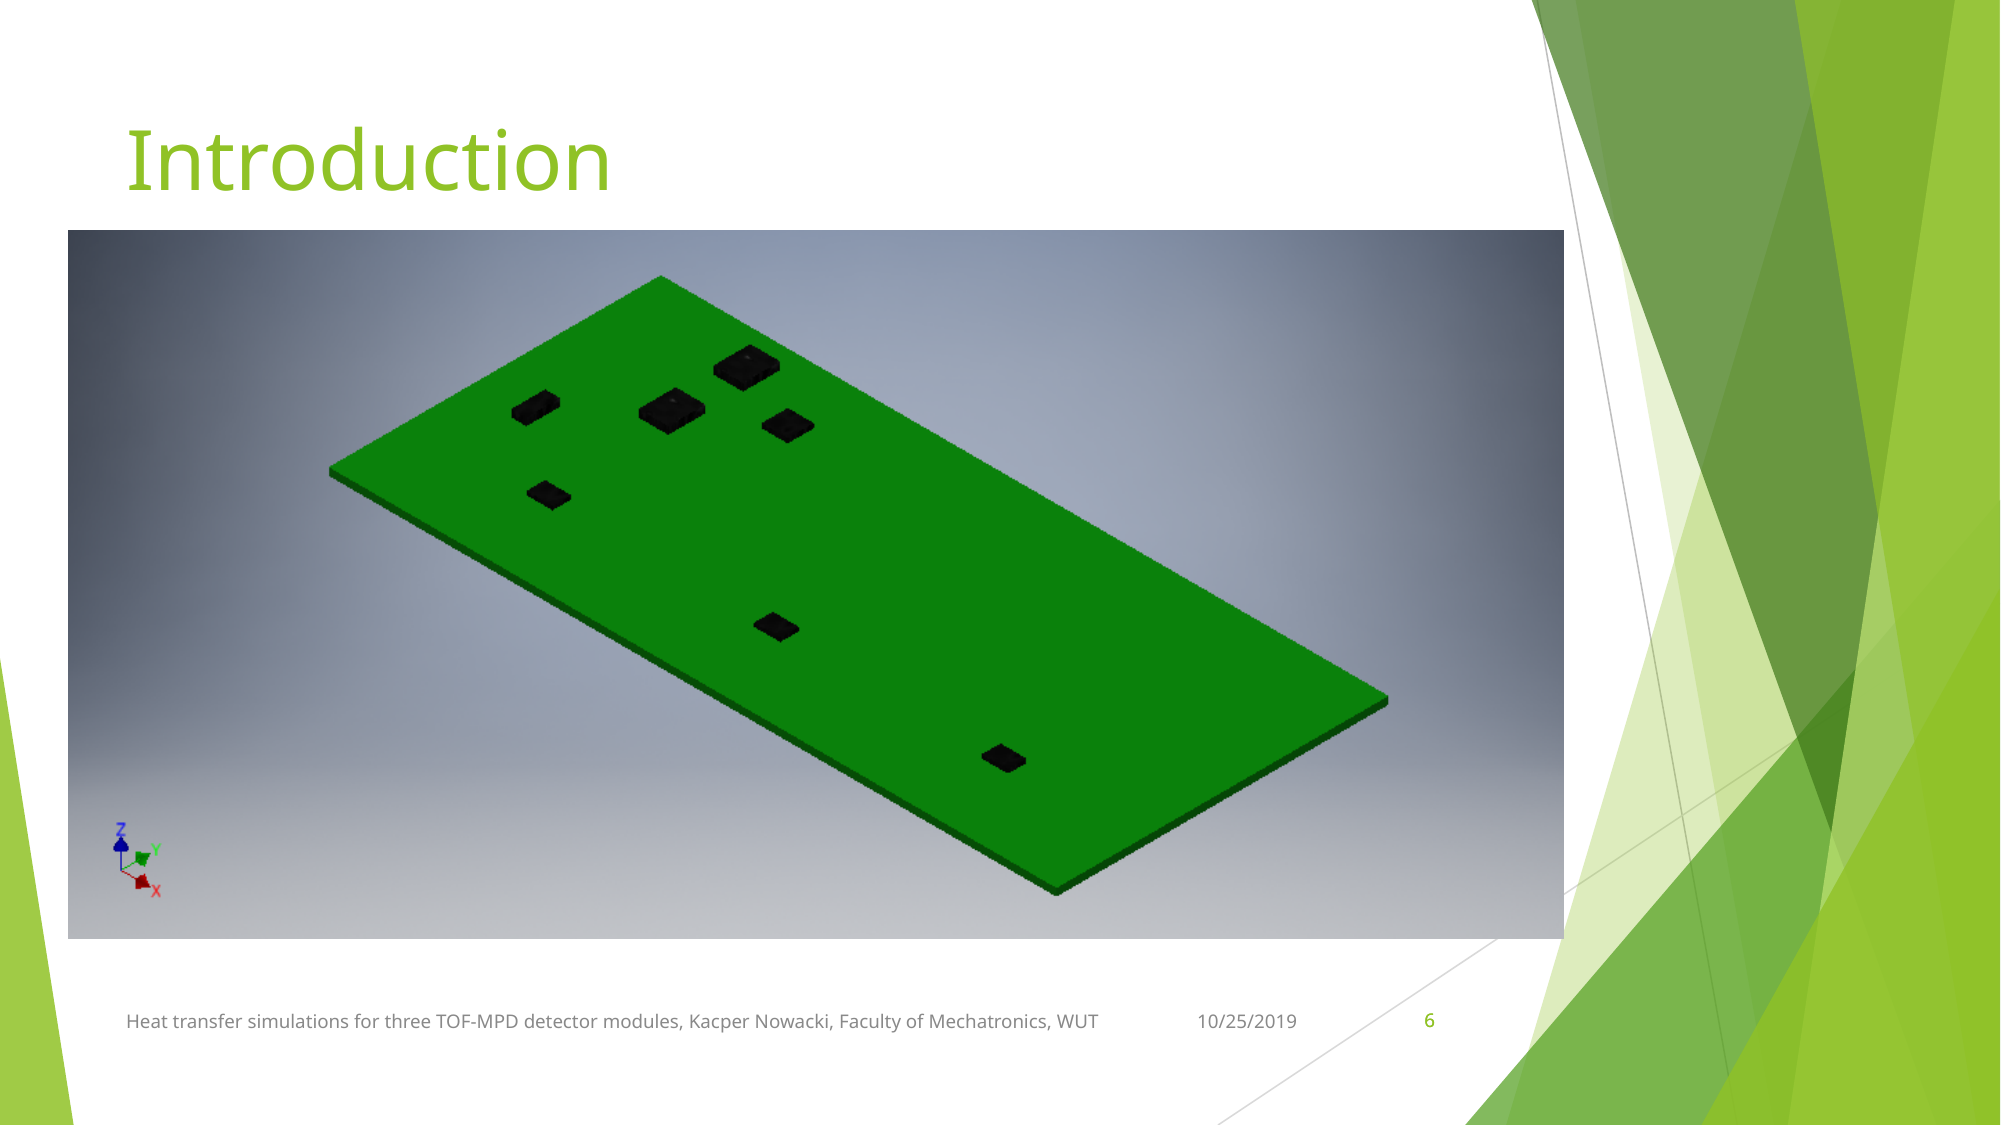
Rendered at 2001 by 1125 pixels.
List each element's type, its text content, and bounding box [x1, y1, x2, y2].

title Introduction [111, 99, 1522, 230]
text_box 10/25/2019 [1181, 991, 1332, 1051]
text_box Heat transfer simulations for three TOF-MPD detector modules, Kacper Nowacki, Faculty of Mechatronics, WUT [111, 991, 1145, 1051]
picture [68, 230, 1564, 939]
text_box [1409, 991, 1522, 1051]
